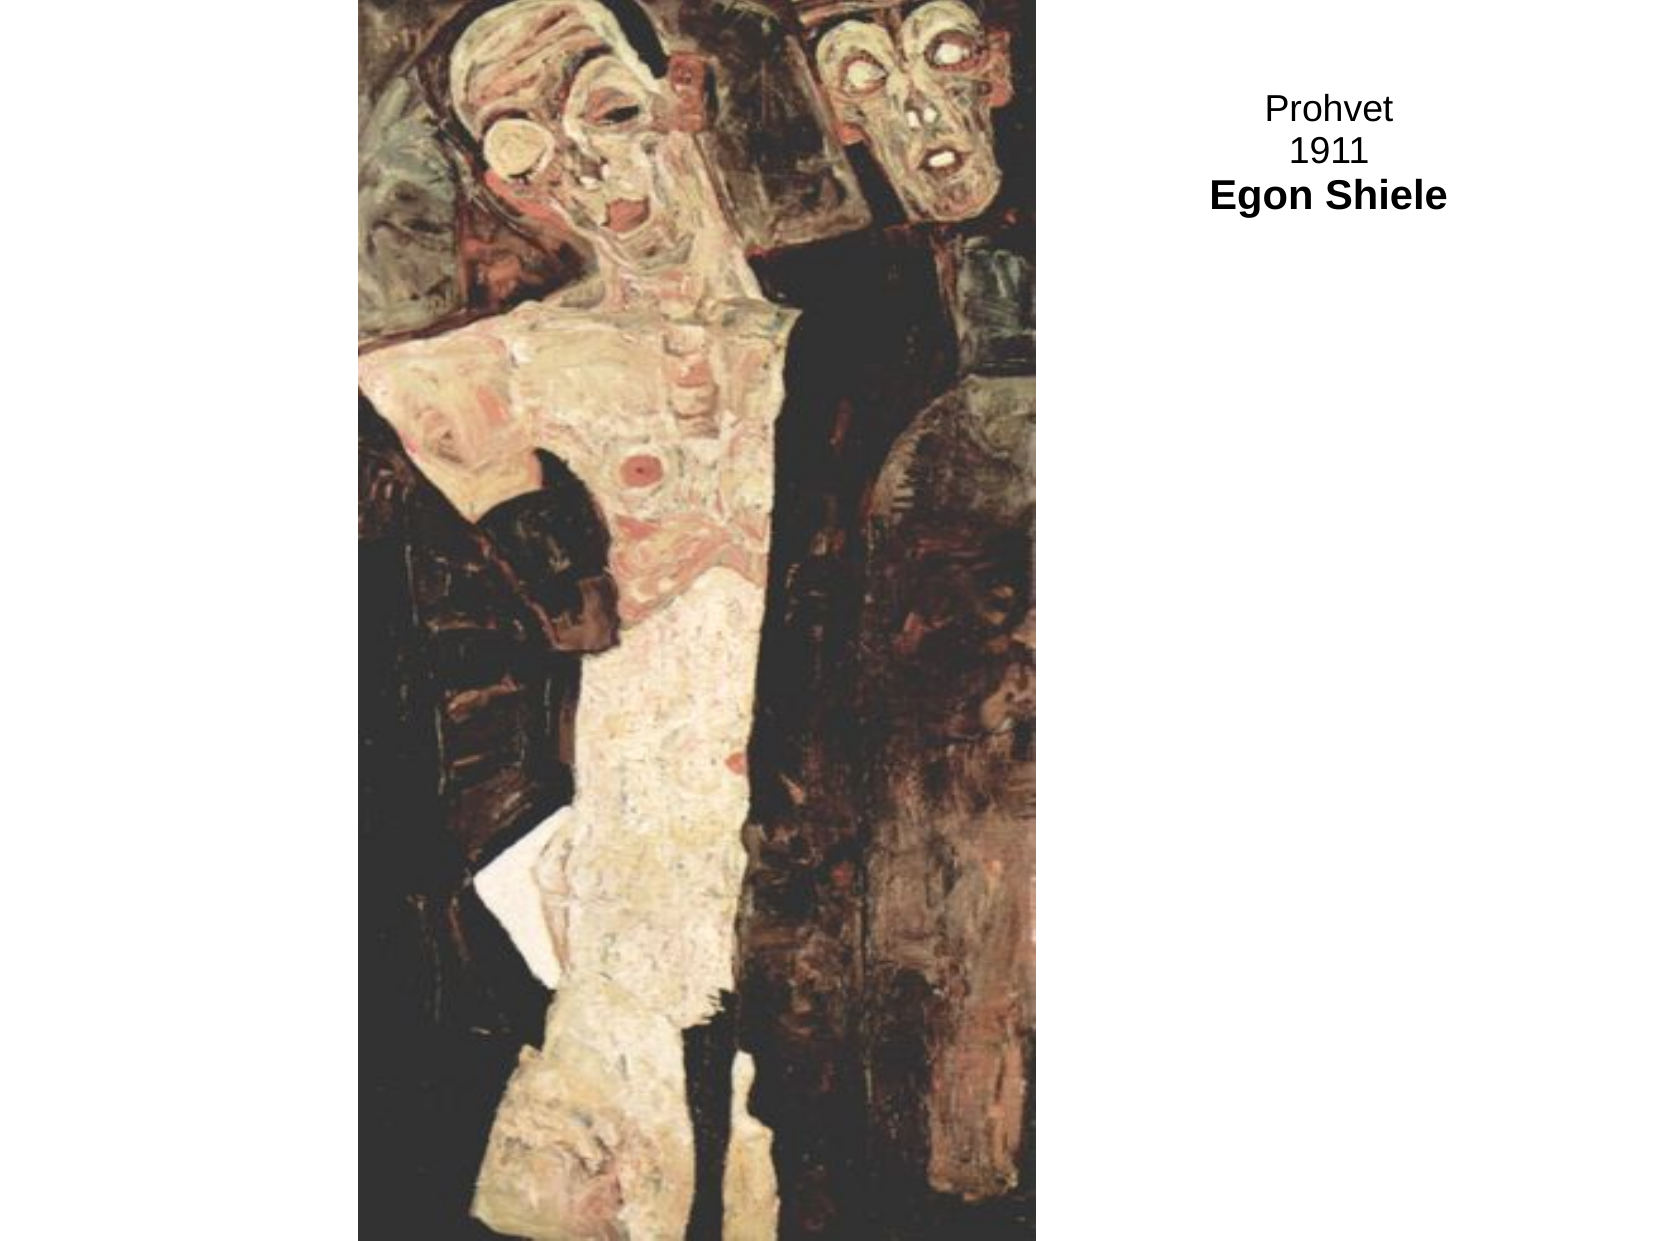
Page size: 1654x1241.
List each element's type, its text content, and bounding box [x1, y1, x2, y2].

title Prohvet 1911 Egon Shiele [1087, 49, 1571, 257]
picture [358, 0, 1036, 1241]
